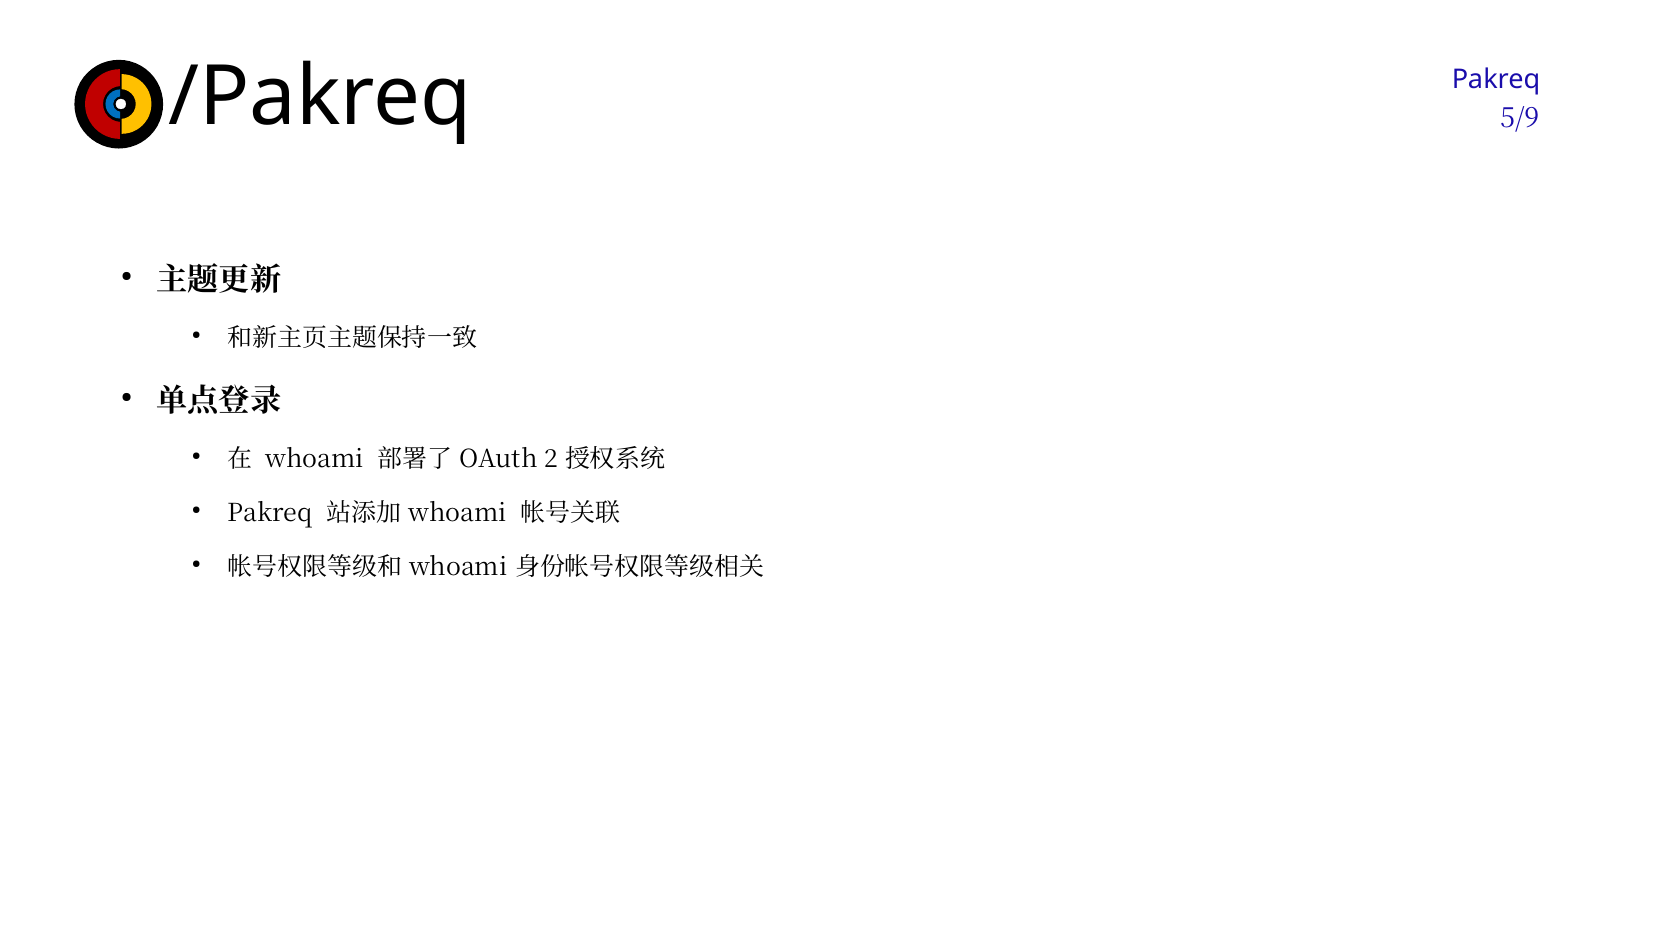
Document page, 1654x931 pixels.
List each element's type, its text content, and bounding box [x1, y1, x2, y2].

text_box 主题更新 和新主页主题保持一致 单点登录 在 whoami 部署了OAuth 2授权系统 Pakreq 站添加whoami 帐号关联 帐号权限等级和whoami身份帐号权限等级相关 [106, 224, 992, 807]
text_box Pakreq <编号>/9 [1437, 52, 1615, 223]
picture [71, 57, 153, 151]
text_box /Pakreq [153, 28, 697, 163]
